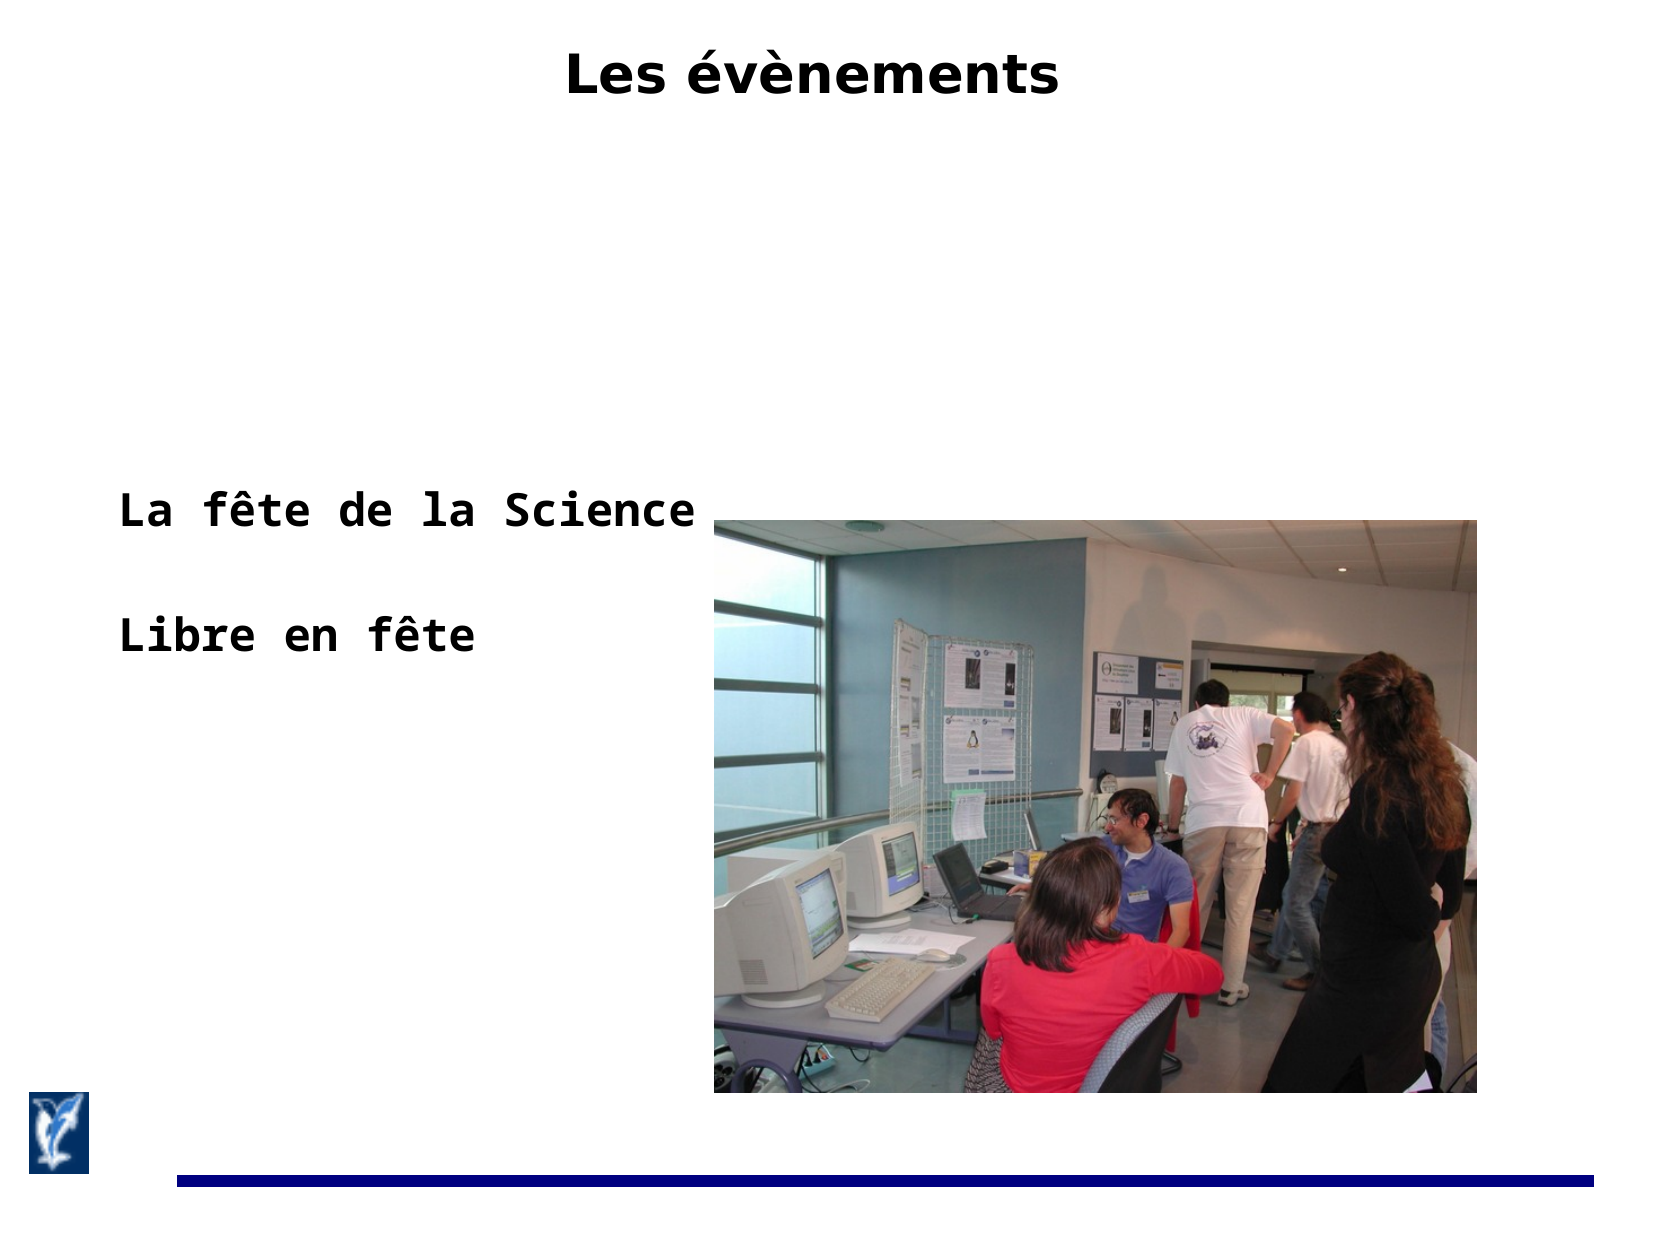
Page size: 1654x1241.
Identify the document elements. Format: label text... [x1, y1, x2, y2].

text_box Les évènements [31, 36, 1595, 202]
picture [714, 520, 1477, 1093]
text_box La fête de la Science Libre en fête [76, 407, 1595, 690]
picture [29, 1092, 89, 1174]
